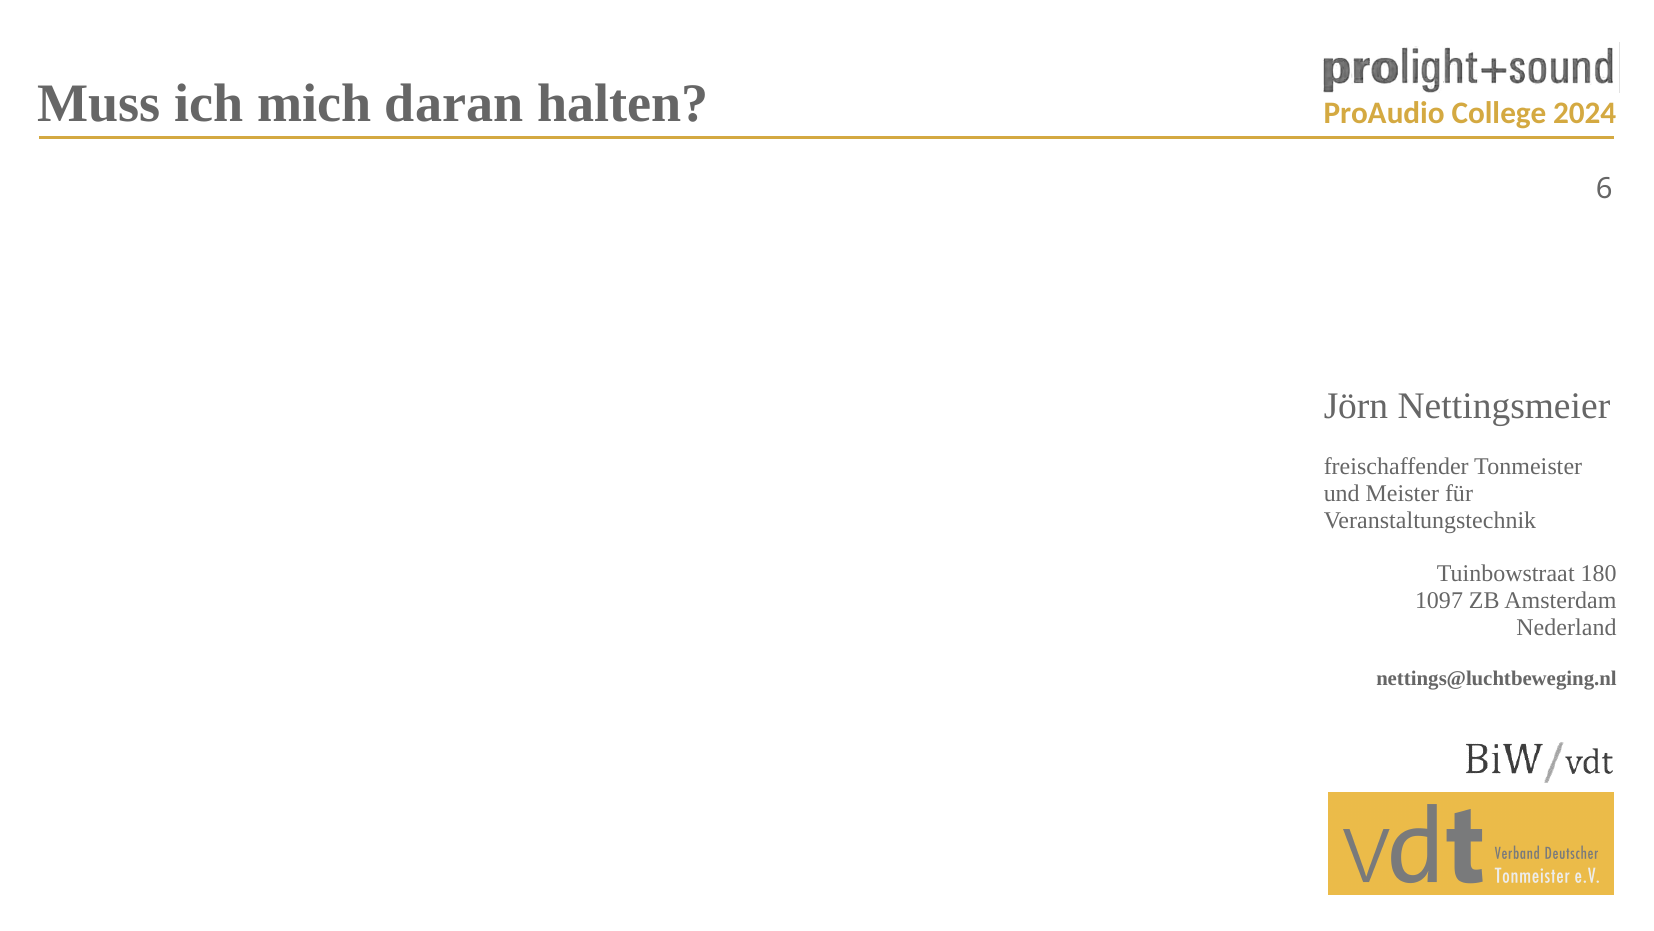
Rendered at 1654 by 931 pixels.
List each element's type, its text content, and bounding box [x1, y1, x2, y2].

picture [1318, 42, 1620, 93]
title Muss ich mich daran halten? [37, 45, 1282, 163]
